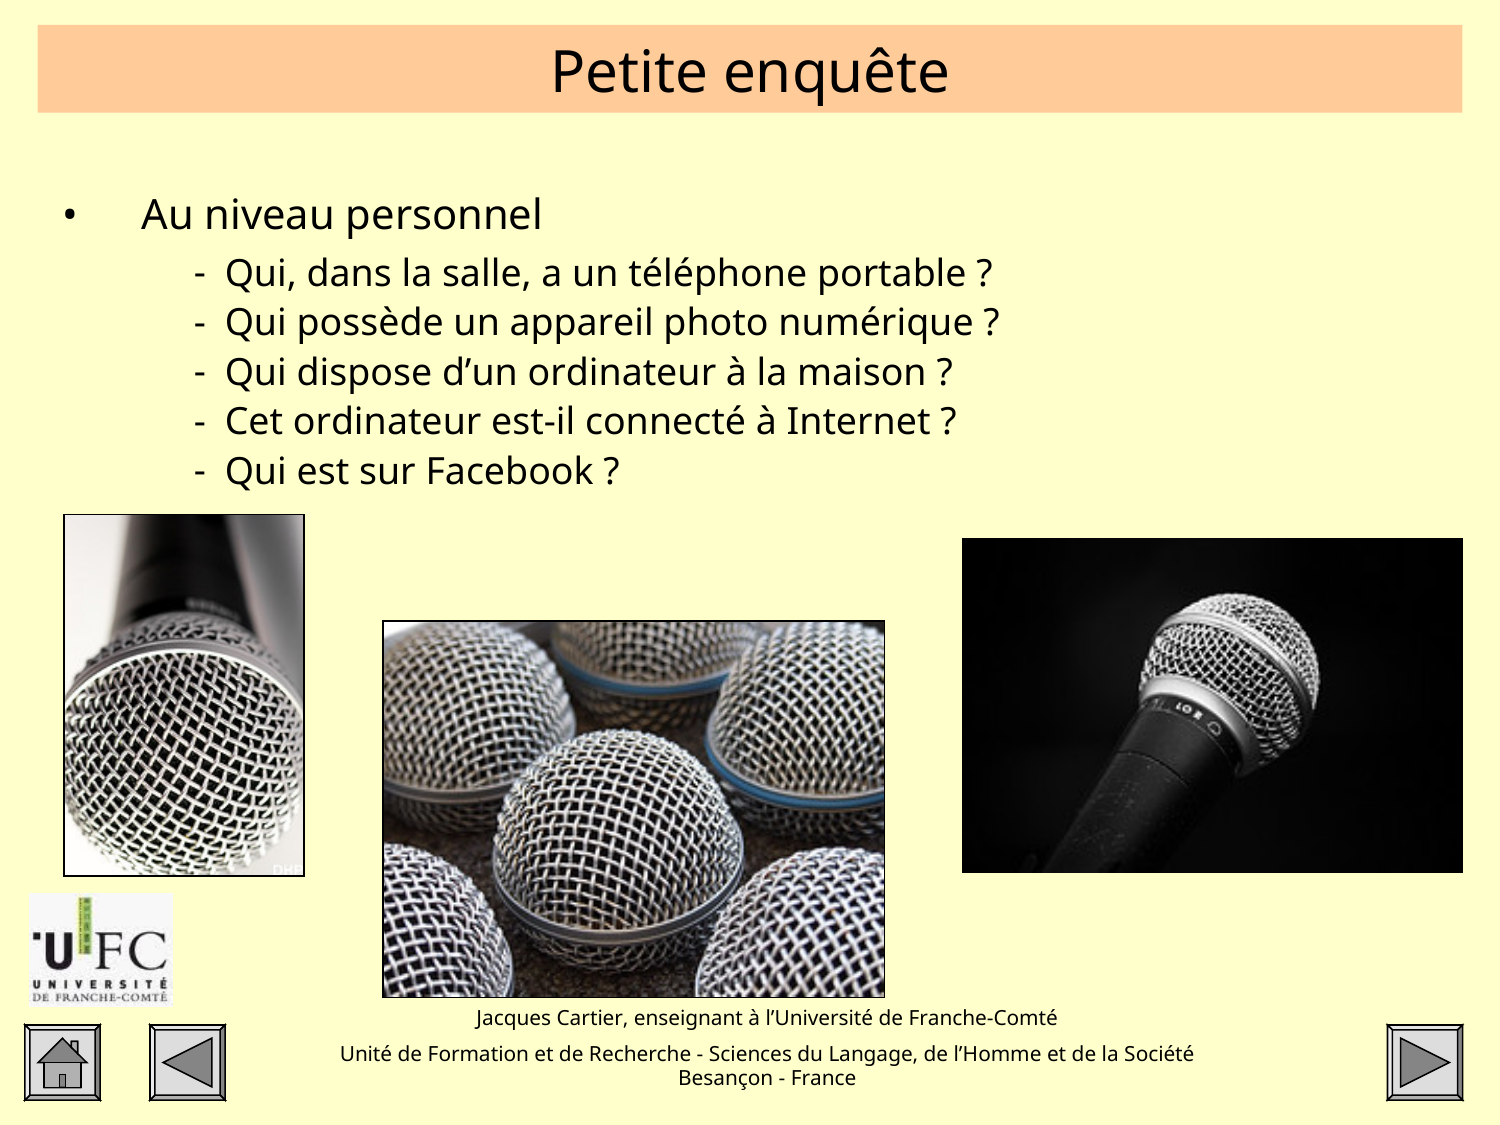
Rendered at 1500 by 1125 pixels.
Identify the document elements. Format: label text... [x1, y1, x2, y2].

list Au niveau personnel Qui, dans la salle, a un téléphone portable ? Qui possède un appareil photo numérique ? Qui dispose d’un ordinateur à la maison ? Cet ordinateur est-il connecté à Internet ? Qui est sur Facebook ? [62, 187, 1483, 975]
picture [383, 621, 884, 997]
picture [962, 538, 1463, 873]
title Petite enquête [37, 24, 1463, 113]
picture [64, 515, 304, 876]
picture [29, 893, 173, 1007]
